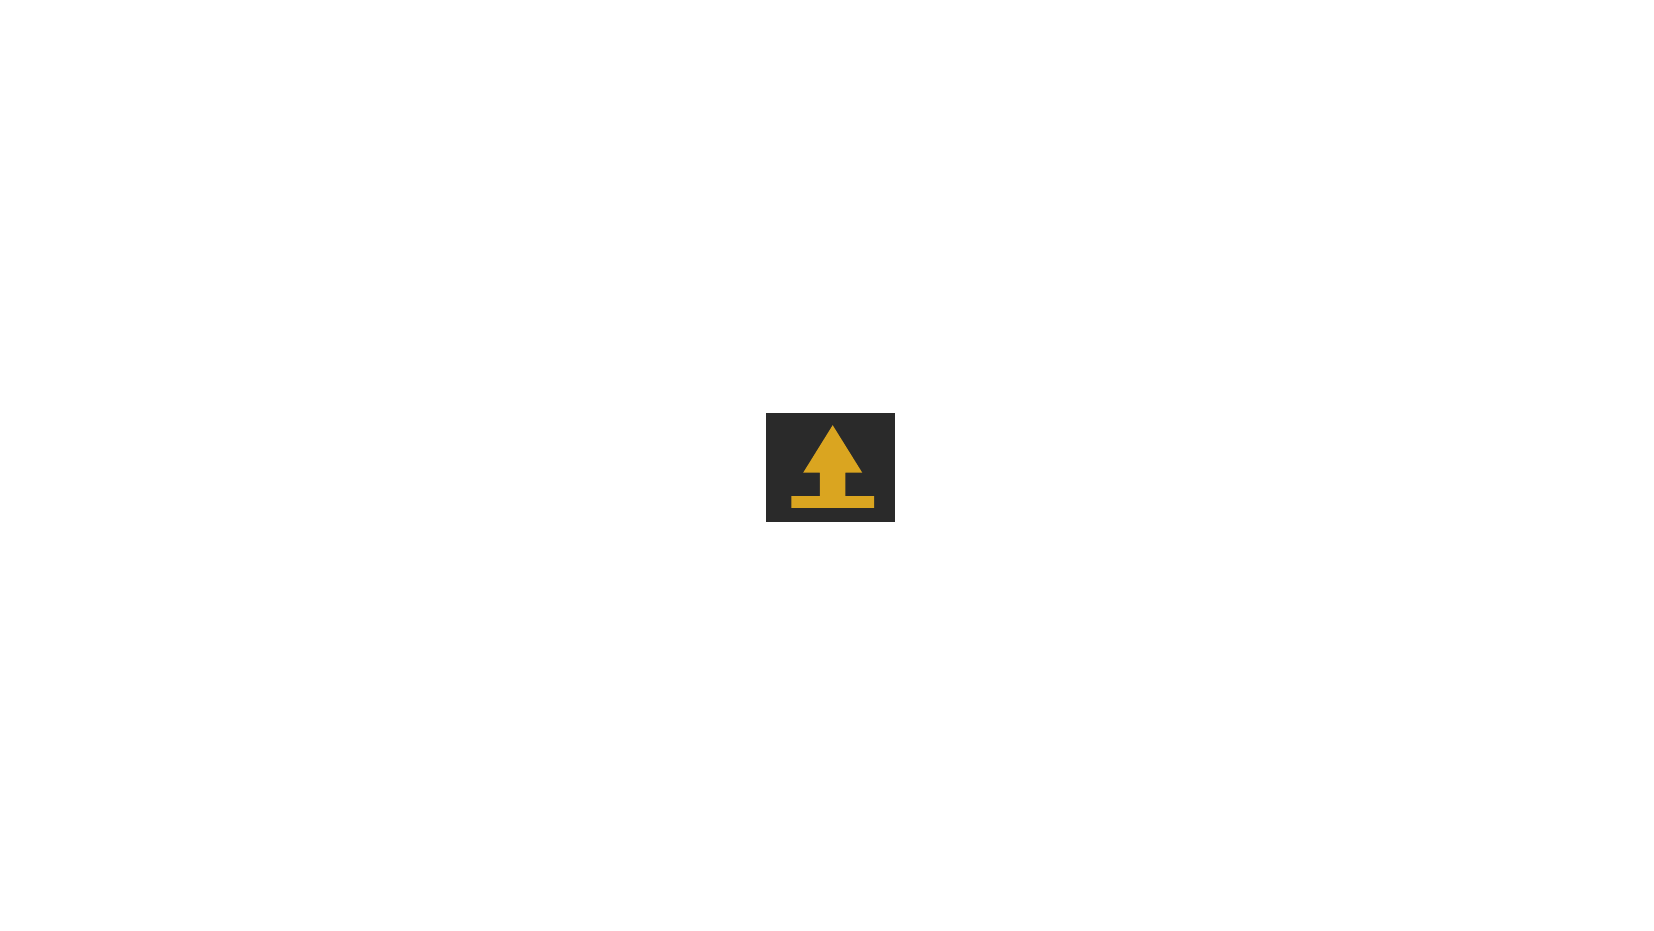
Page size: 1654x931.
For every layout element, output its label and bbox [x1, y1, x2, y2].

text_box [791, 425, 875, 508]
picture [766, 413, 895, 522]
